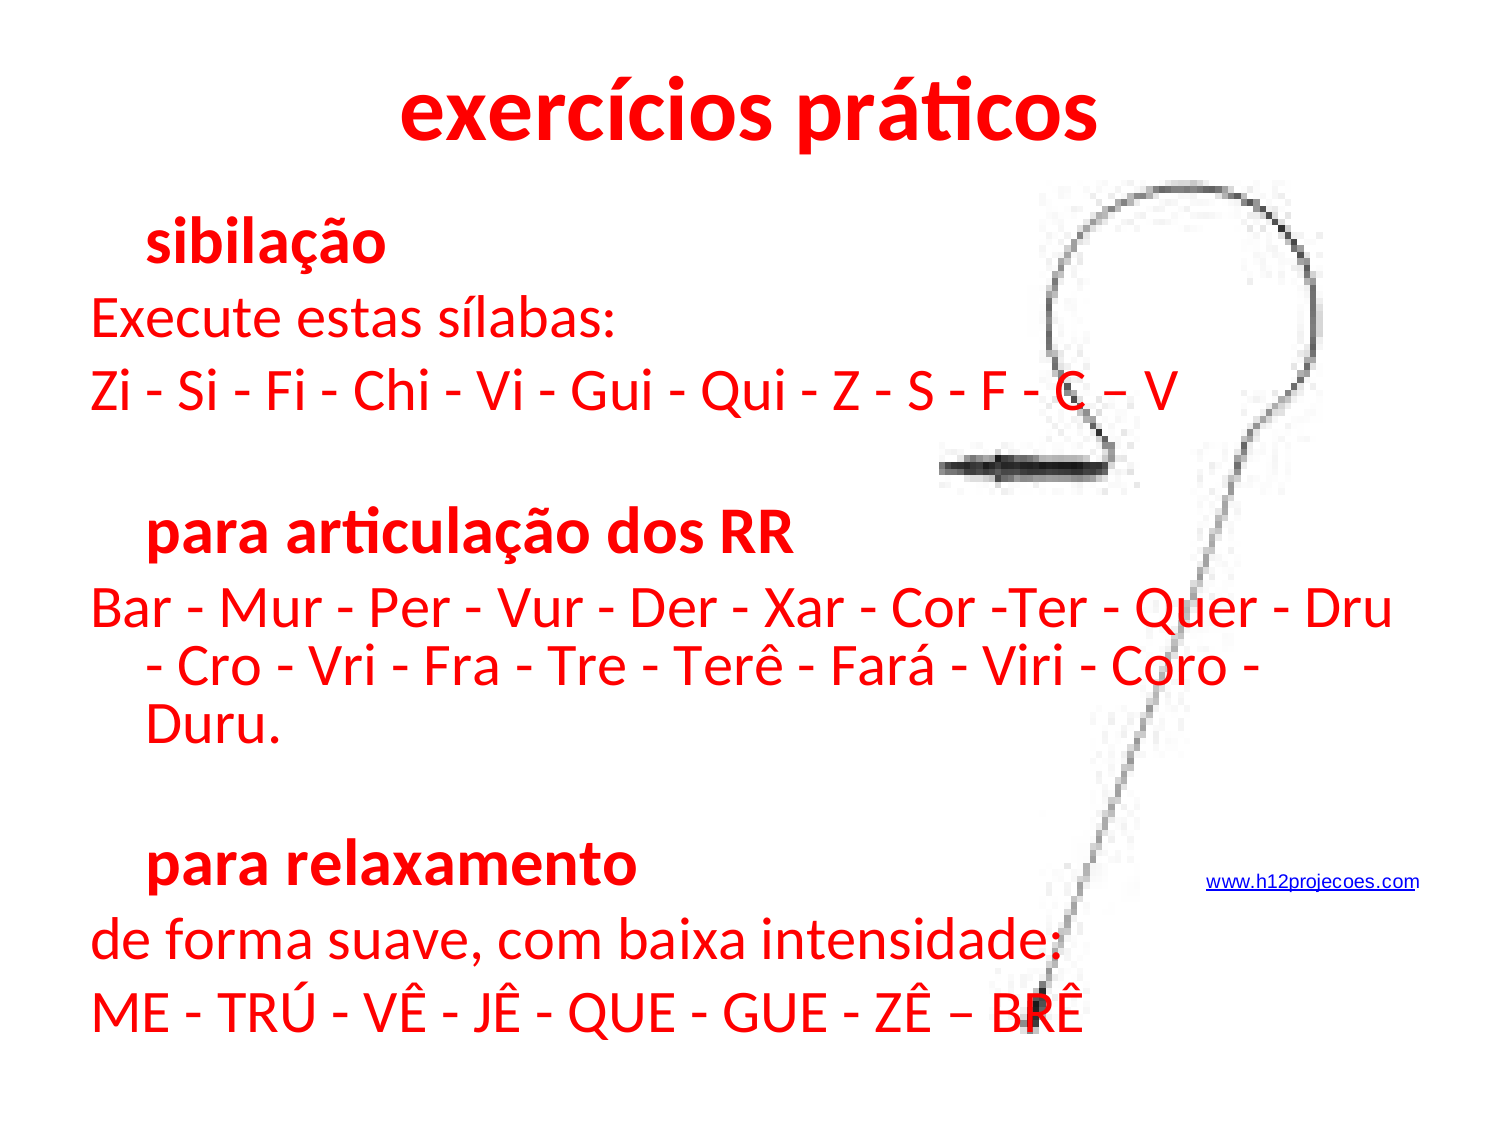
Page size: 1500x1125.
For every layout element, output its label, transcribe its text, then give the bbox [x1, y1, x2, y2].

picture [939, 198, 1323, 204]
chart [1204, 868, 1500, 1046]
text_box sibilação Execute estas sílabas: Zi - Si - Fi - Chi - Vi - Gui - Qui - Z - S - F - C – V para articulação dos RR Bar - Mur - Per - Vur - Der - Xar - Cor -Ter - Quer - Dru - Cro - Vri - Fra - Tre - Terê - Fará - Viri - Coro - Duru. para relaxamento de forma suave, com baixa intensidade: ME - TRÚ - VÊ - JÊ - QUE - GUE - ZÊ – BRÊ [75, 204, 1426, 1125]
text_box exercícios práticos [75, 9, 1426, 198]
